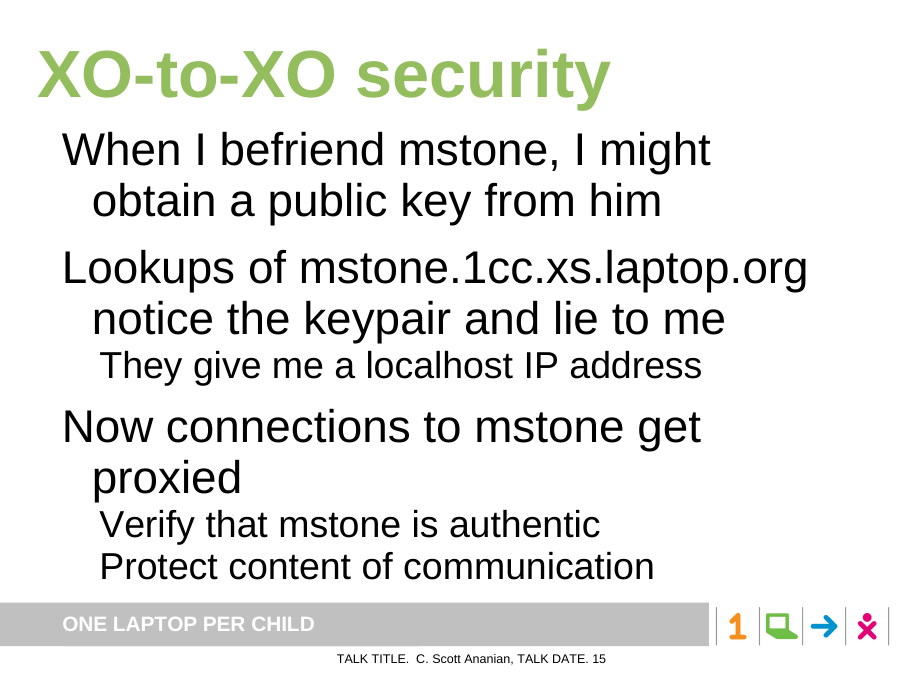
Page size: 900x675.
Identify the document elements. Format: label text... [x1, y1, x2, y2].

title XO-to-XO security [37, 37, 856, 211]
list When I befriend mstone, I might obtain a public key from him Lookups of mstone.1cc.xs.laptop.org notice the keypair and lie to me They give me a localhost IP address Now connections to mstone get proxied Verify that mstone is authentic Protect content of communication [61, 124, 844, 675]
picture [844, 598, 898, 655]
